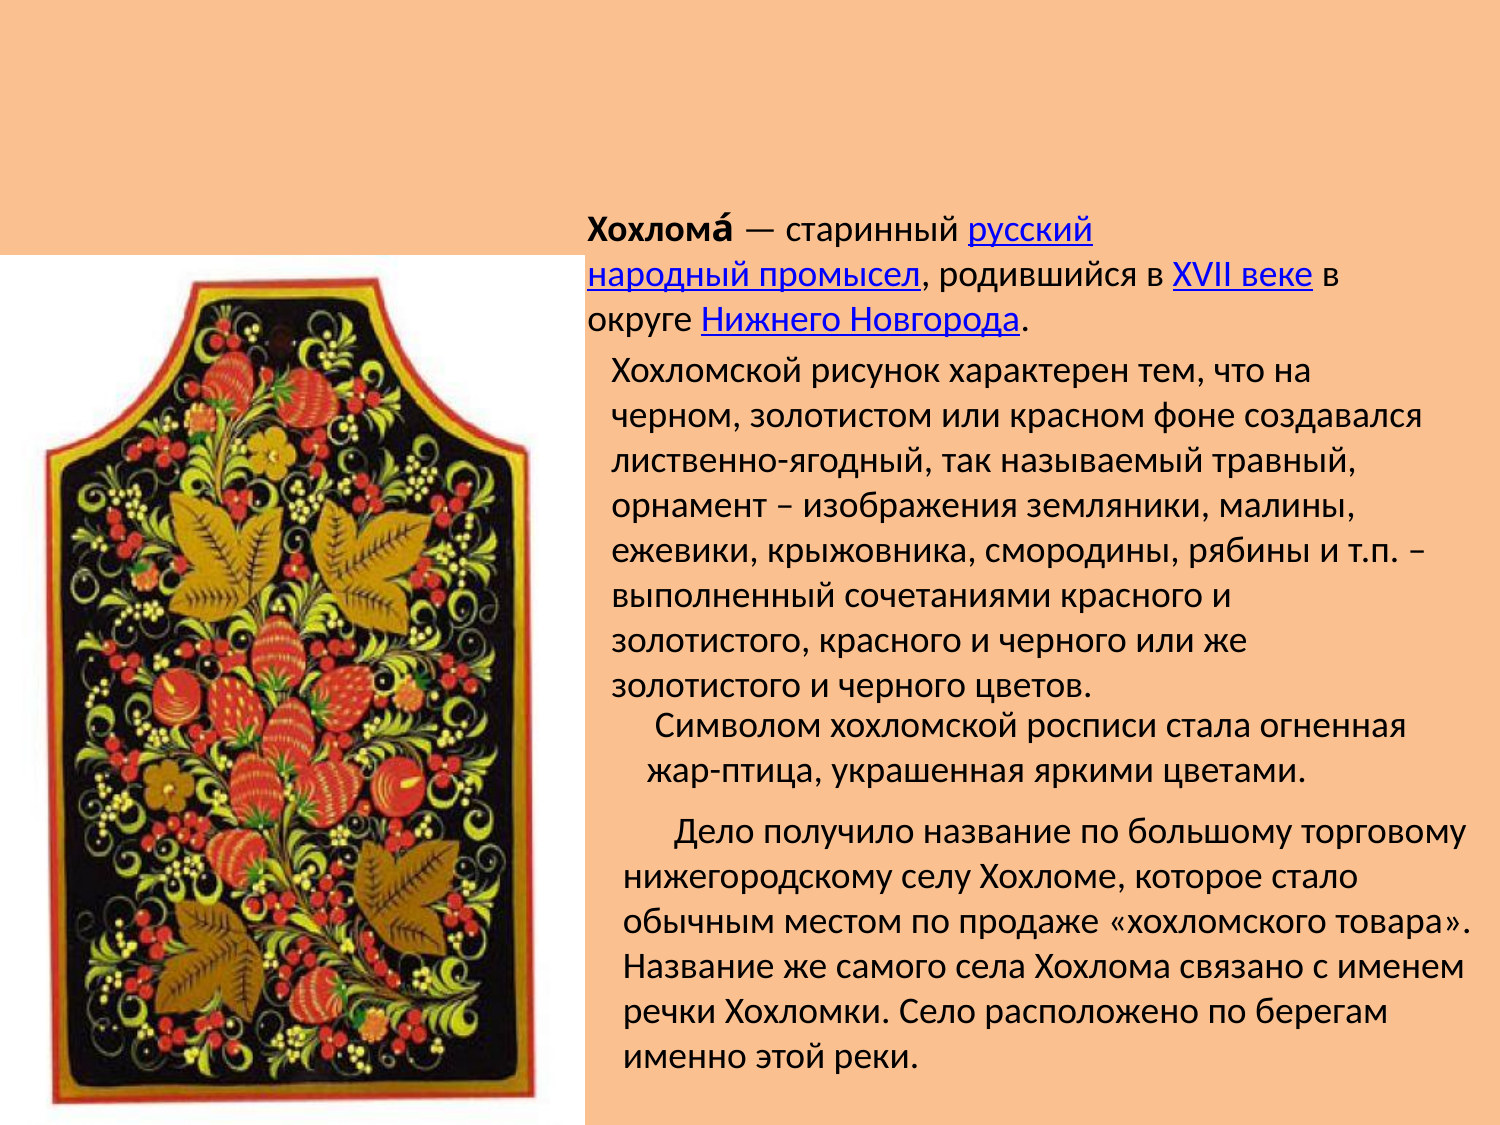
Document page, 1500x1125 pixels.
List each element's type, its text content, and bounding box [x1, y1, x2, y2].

picture [0, 255, 585, 1125]
text_box Хохлома́ — старинный русский народный промысел, родившийся в XVII веке в округе Нижнего Новгорода. [572, 196, 1436, 347]
text_box Хохломской рисунок характерен тем, что на черном, золотистом или красном фоне создавался лиственно-ягодный, так называемый травный, орнамент – изображения земляники, малины, ежевики, крыжовника, смородины, рябины и т.п. – выполненный сочетаниями красного и золотистого, красного и черного или же золотистого и черного цветов. [596, 338, 1447, 713]
text_box Символом хохломской росписи стала огненная жар-птица, украшенная яркими цветами. [631, 692, 1441, 798]
text_box Дело получило название по большому торговому нижегородскому селу Хохломе, которое стало обычным местом по продаже «хохломского товара». Название же самого села Хохлома связано с именем речки Хохломки. Село расположено по берегам именно этой реки. [608, 798, 1500, 1084]
